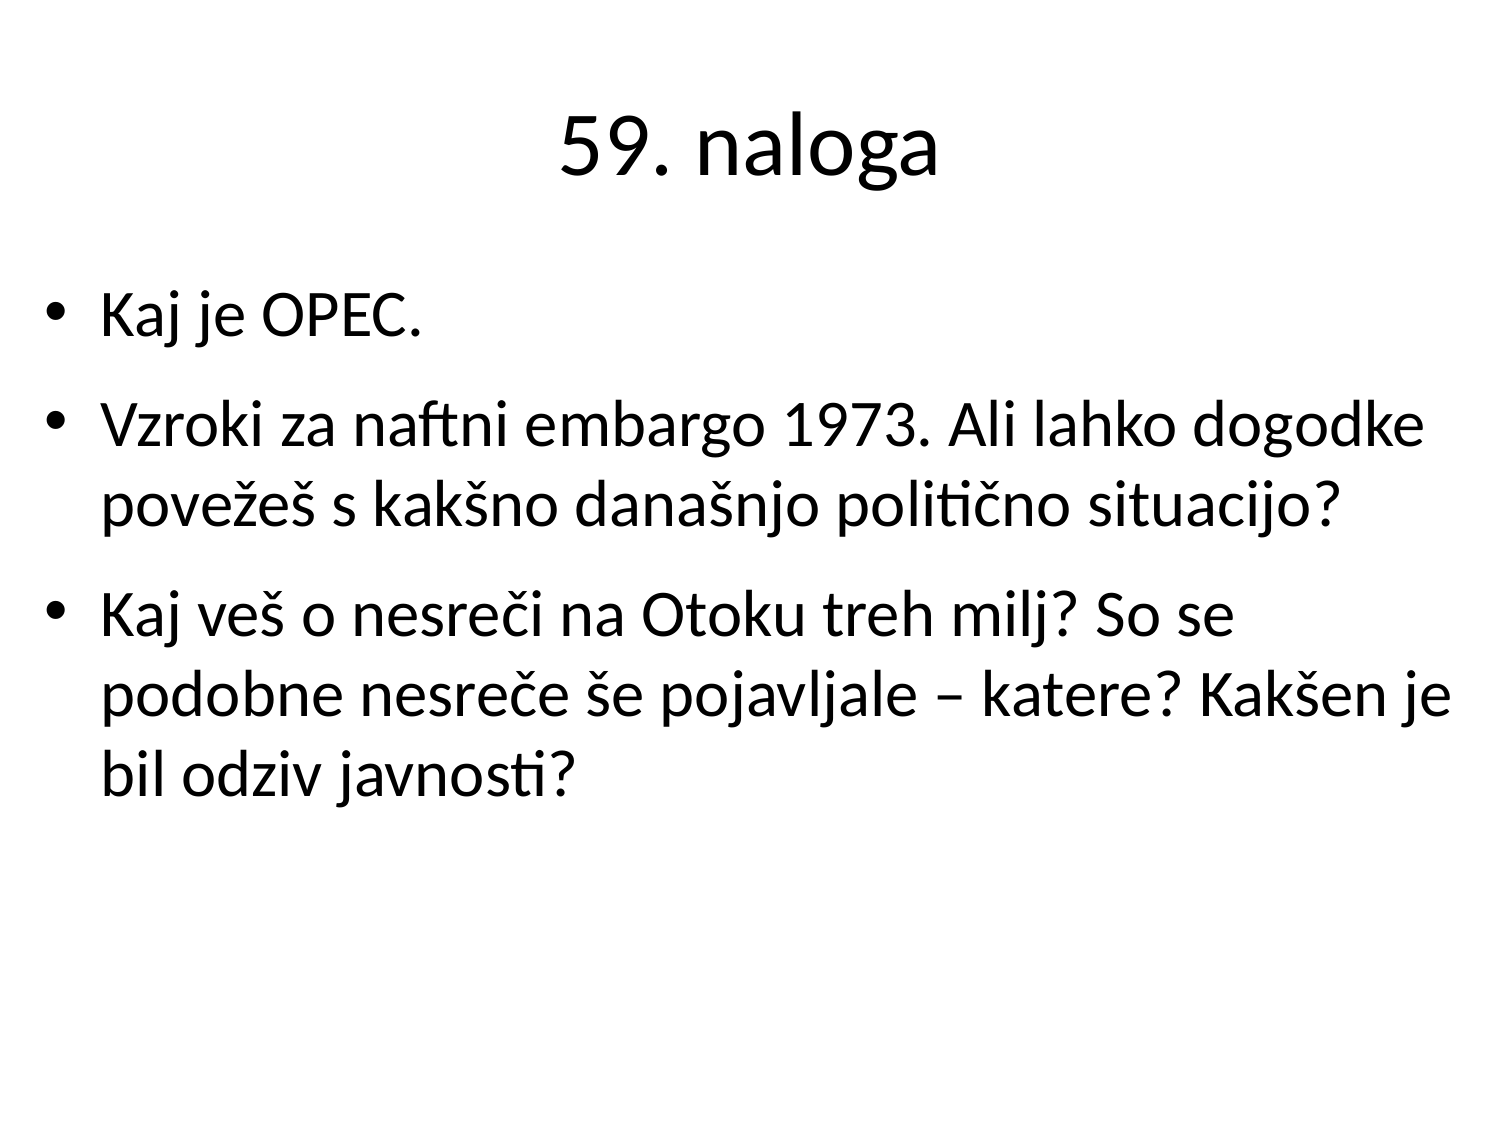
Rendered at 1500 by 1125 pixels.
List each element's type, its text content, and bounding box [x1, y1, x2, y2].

list Kaj je OPEC. Vzroki za naftni embargo 1973. Ali lahko dogodke povežeš s kakšno današnjo politično situacijo? Kaj veš o nesreči na Otoku treh milj? So se podobne nesreče še pojavljale – katere? Kakšen je bil odziv javnosti? [29, 262, 1471, 1005]
title 59. naloga [75, 45, 1425, 233]
